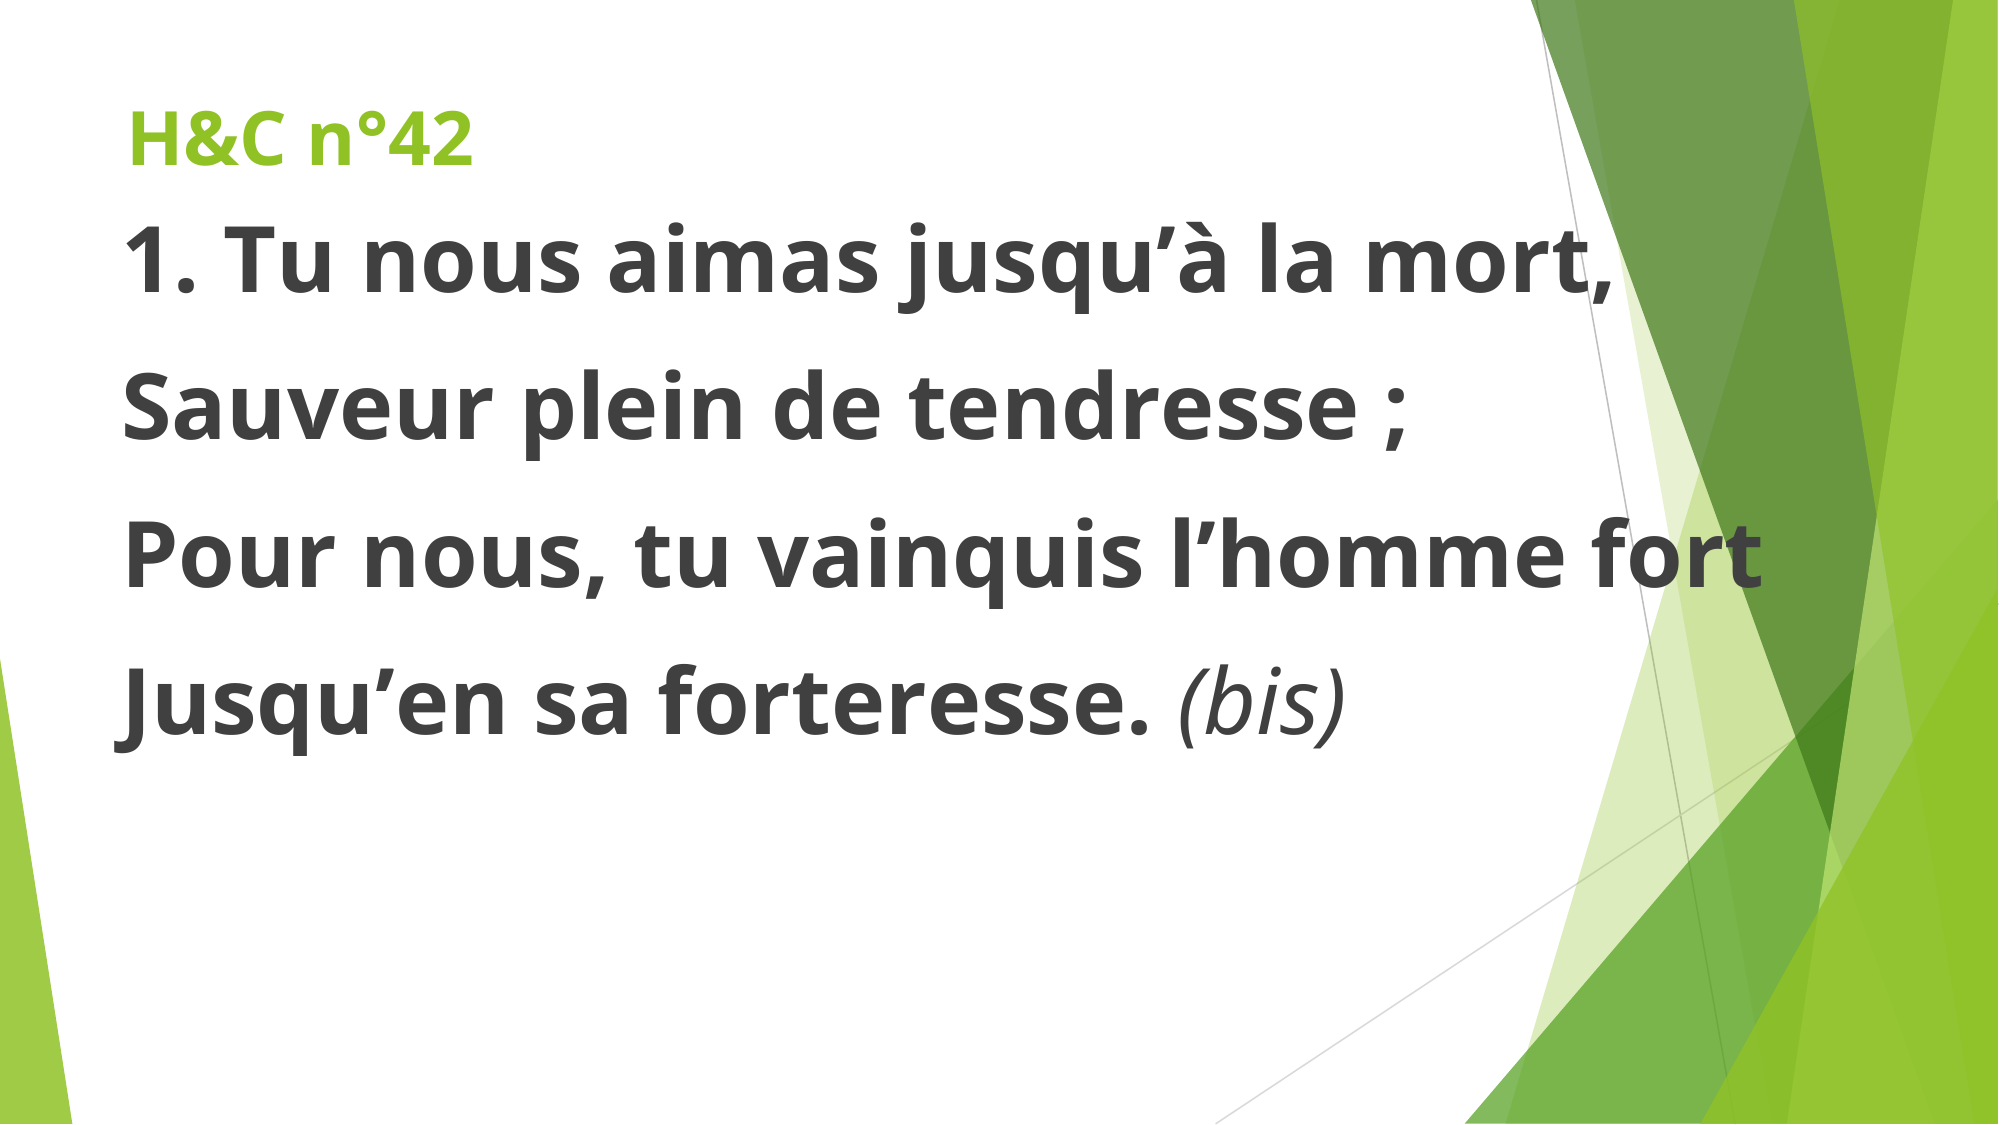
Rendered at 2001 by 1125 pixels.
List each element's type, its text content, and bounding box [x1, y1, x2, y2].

text_box 1. Tu nous aimas jusqu’à la mort, Sauveur plein de tendresse ; Pour nous, tu vainquis l’homme fort Jusqu’en sa forteresse. (bis) [106, 177, 1973, 1037]
text_box H&C n°42 [111, 82, 1522, 177]
